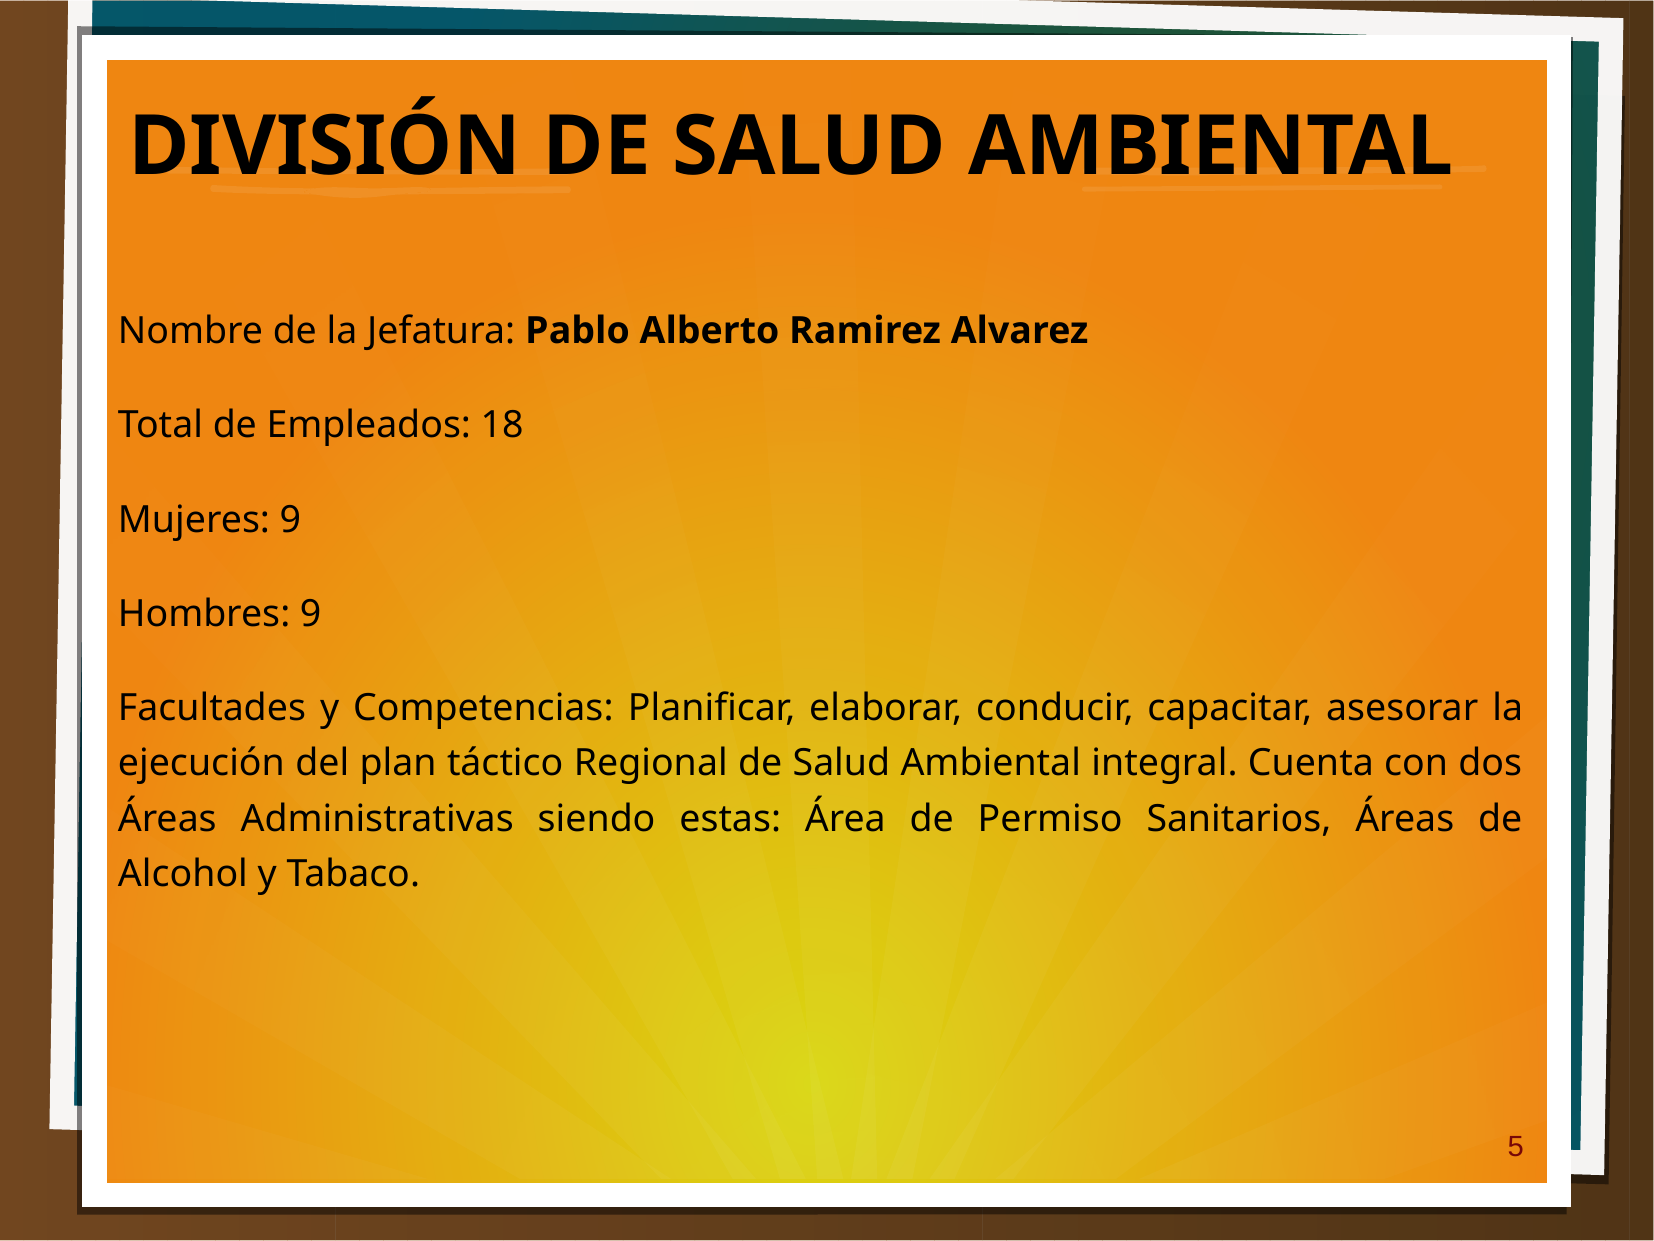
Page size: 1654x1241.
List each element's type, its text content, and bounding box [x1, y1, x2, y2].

text_box Nombre de la Jefatura: Pablo Alberto Ramirez Alvarez Total de Empleados: 18 Mujeres: 9 Hombres: 9 Facultades y Competencias: Planificar, elaborar, conducir, capacitar, asesorar la ejecución del plan táctico Regional de Salud Ambiental integral. Cuenta con dos Áreas Administrativas siendo estas: Área de Permiso Sanitarios, Áreas de Alcohol y Tabaco. [117, 299, 1524, 1019]
title DIVISIÓN DE SALUD AMBIENTAL [82, 30, 1501, 246]
